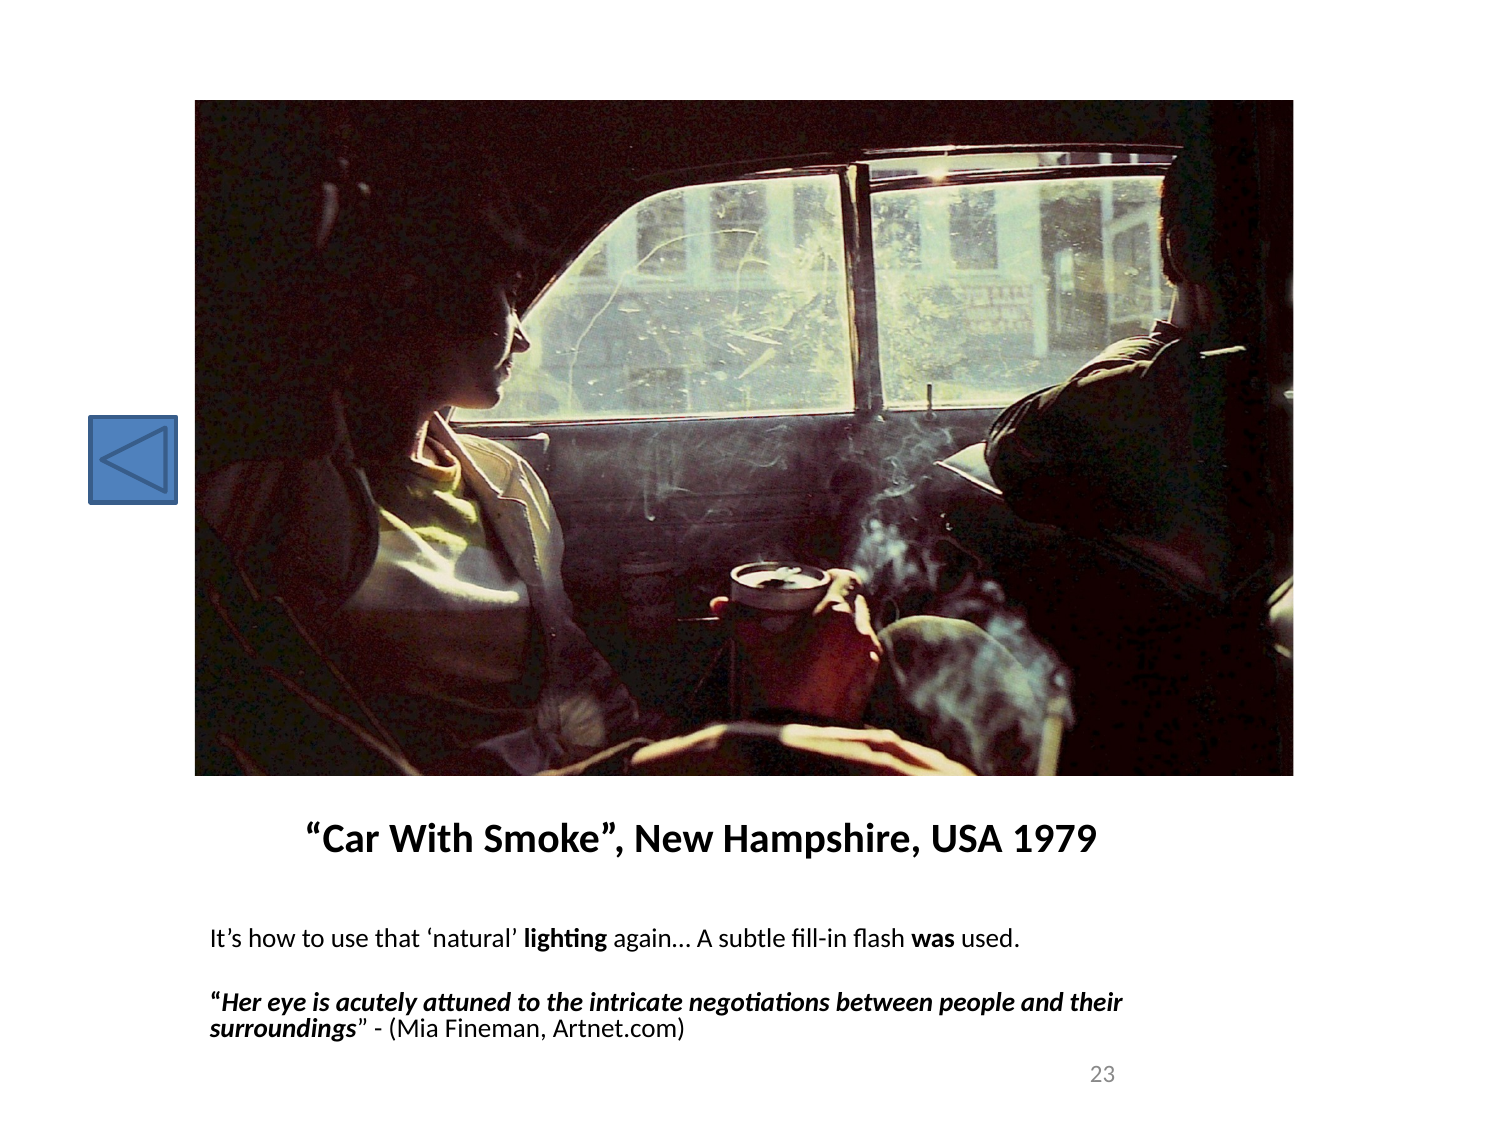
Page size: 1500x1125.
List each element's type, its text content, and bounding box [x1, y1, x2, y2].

list It’s how to use that ‘natural’ lighting again… A subtle fill-in flash was used. “Her eye is acutely attuned to the intricate negotiations between people and their surroundings” - (Mia Fineman, Artnet.com) [194, 880, 1294, 1059]
picture [194, 100, 1294, 776]
text_box [90, 416, 177, 503]
title “Car With Smoke”, New Hampshire, USA 1979 [289, 776, 1190, 869]
text_box 23 [1074, 1042, 1426, 1103]
